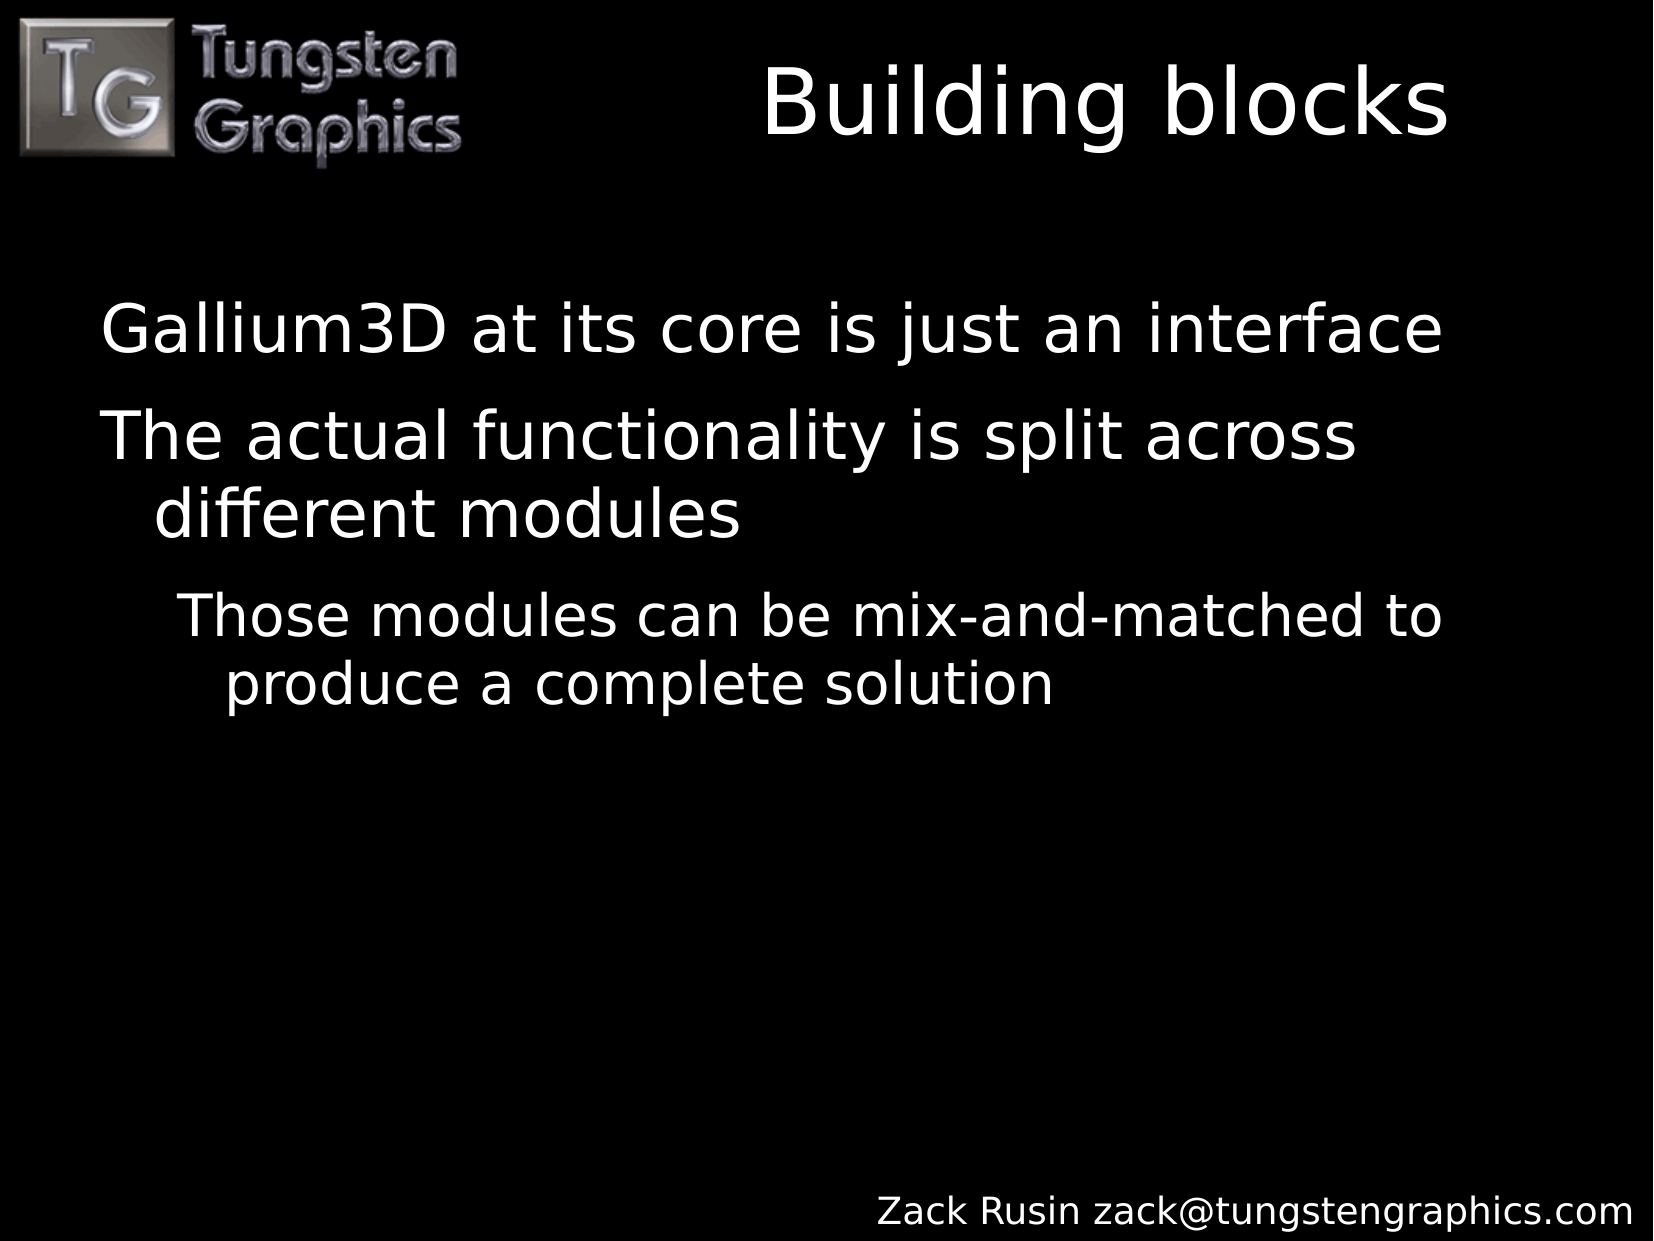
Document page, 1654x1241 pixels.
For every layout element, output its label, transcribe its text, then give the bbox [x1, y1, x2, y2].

picture [0, 0, 555, 188]
list Gallium3D at its core is just an interface The actual functionality is split across different modules Those modules can be mix-and-matched to produce a complete solution [82, 290, 1571, 1101]
text_box Zack Rusin zack@tungstengraphics.com [787, 1182, 1651, 1241]
title Building blocks [600, 17, 1613, 188]
